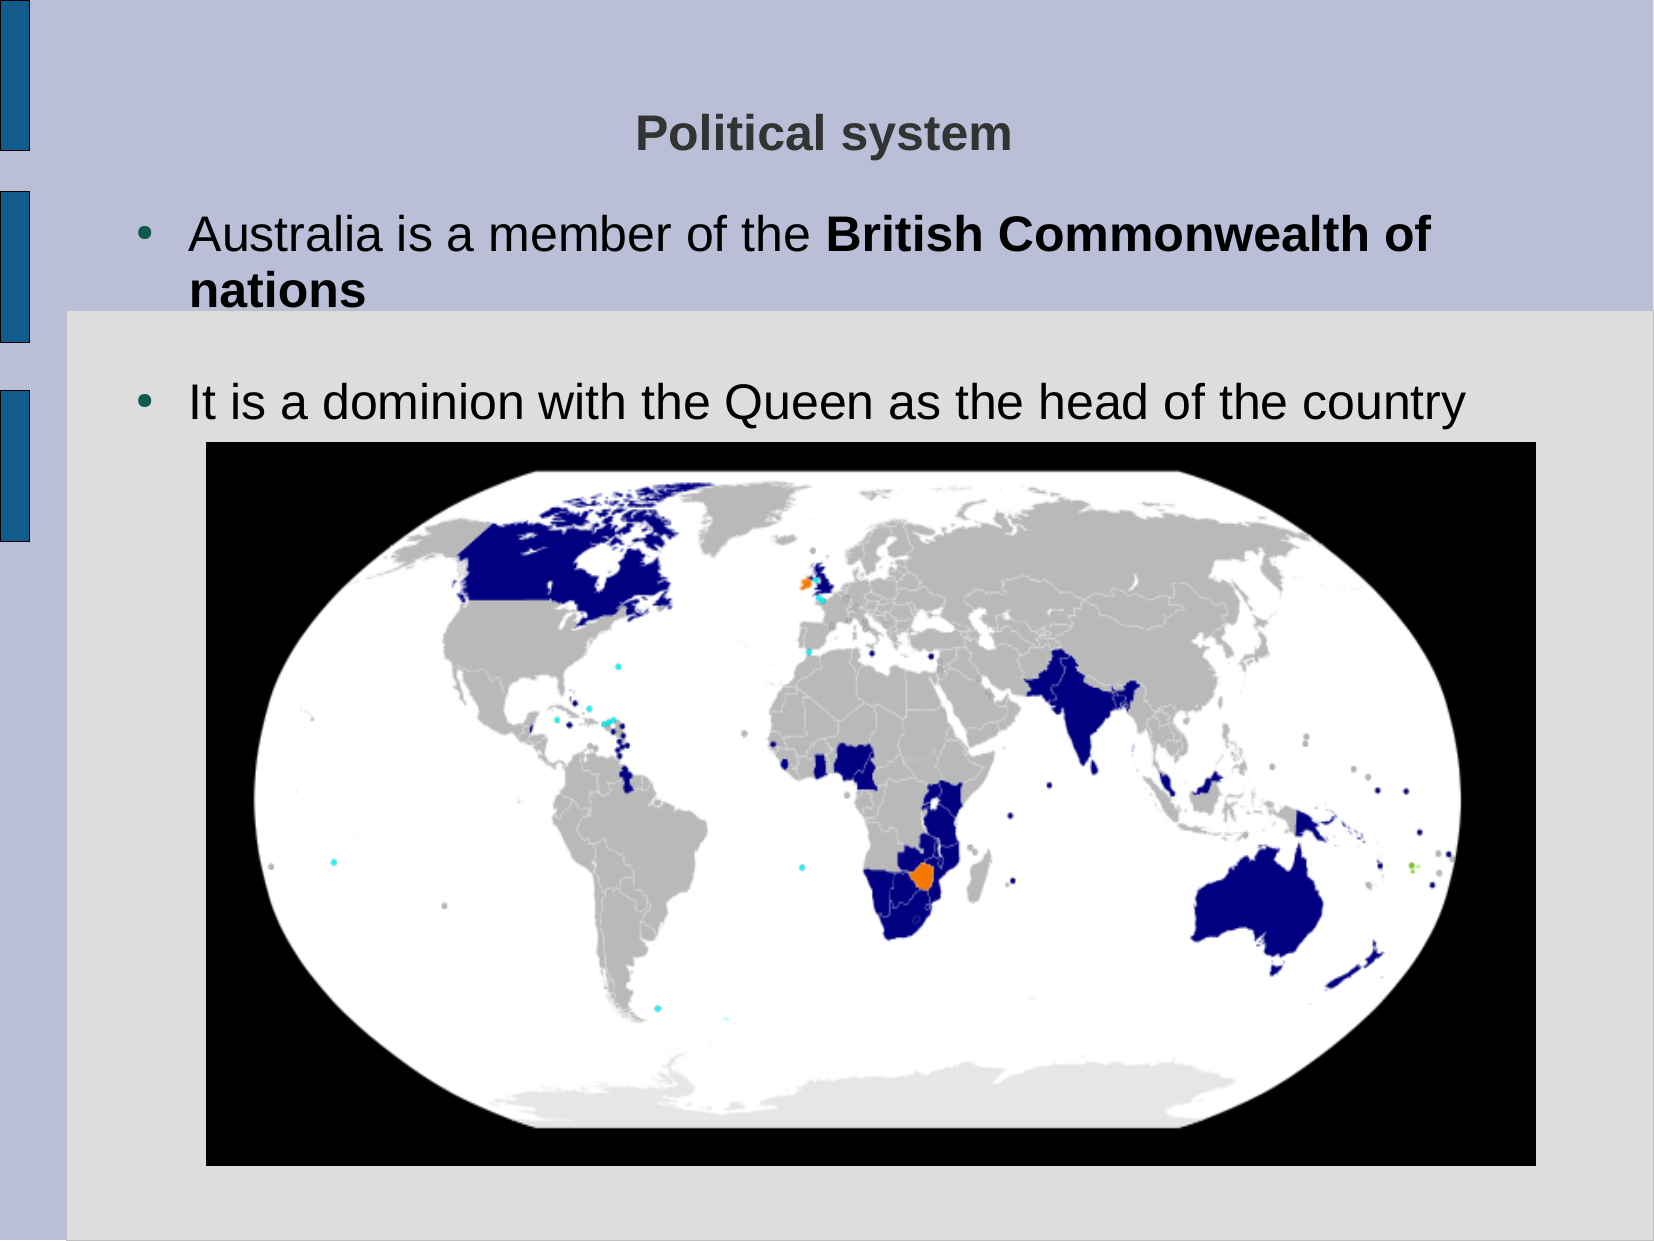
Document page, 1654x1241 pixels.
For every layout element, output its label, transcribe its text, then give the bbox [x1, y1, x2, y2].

picture [206, 442, 1536, 1166]
title Political system [118, 29, 1531, 206]
list Australia is a member of the British Commonwealth of nations It is a dominion with the Queen as the head of the country [118, 206, 1531, 988]
